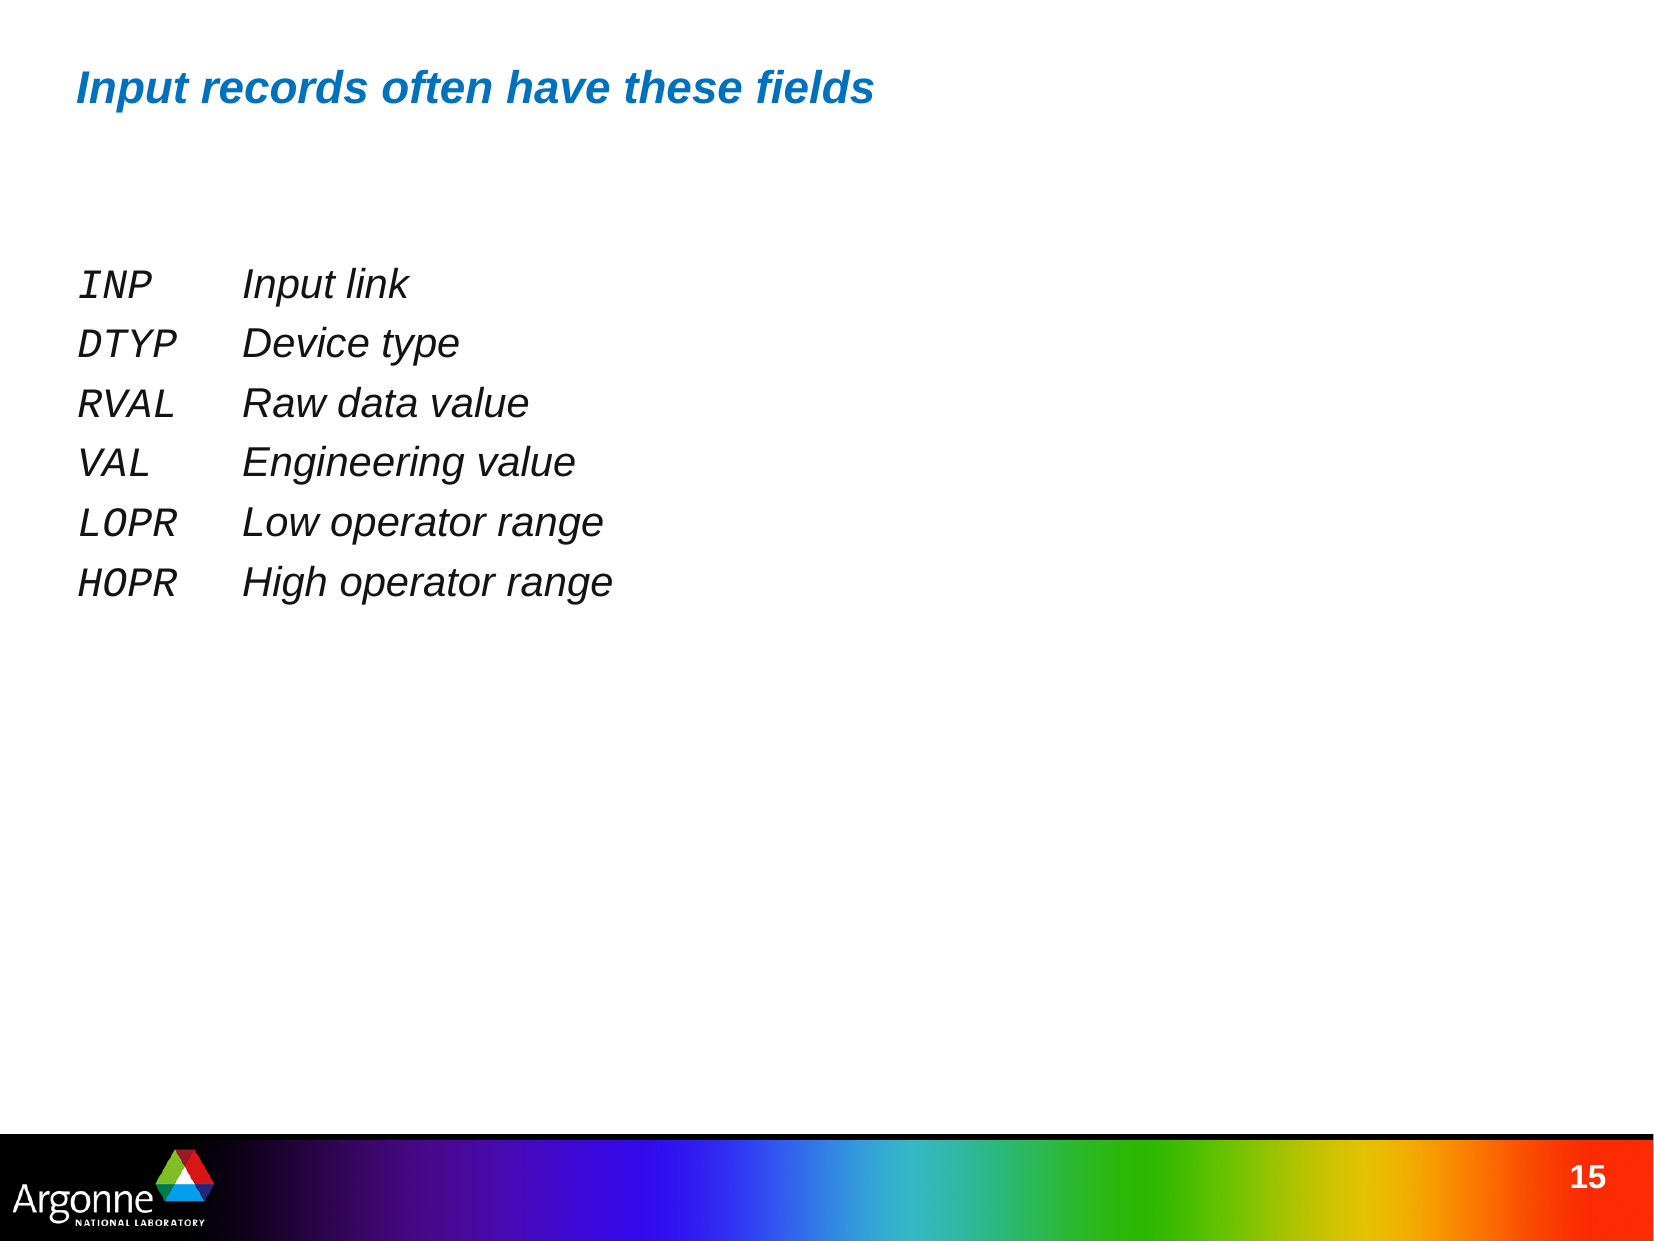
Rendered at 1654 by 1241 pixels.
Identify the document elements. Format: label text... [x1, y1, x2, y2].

picture [0, 1134, 1654, 1241]
list INP Input link DTYP Device type RVAL Raw data value VAL Engineering value LOPR Low operator range HOPR High operator range [62, 253, 1498, 814]
title Input records often have these fields [61, 59, 1500, 144]
